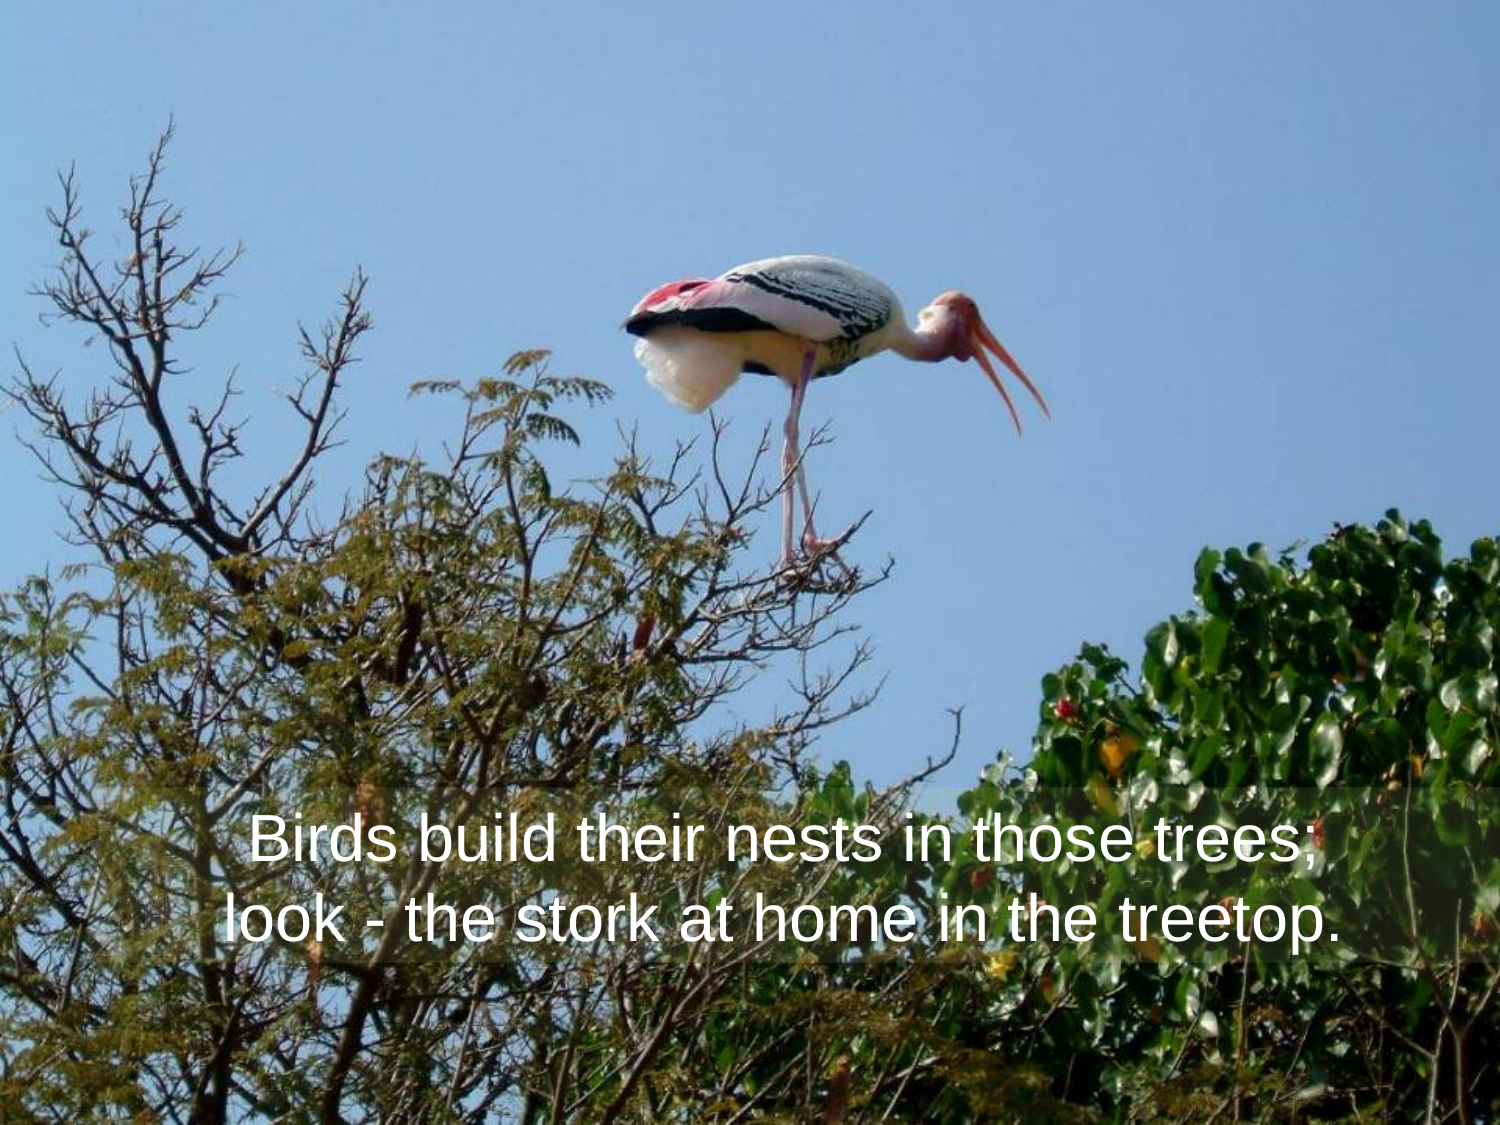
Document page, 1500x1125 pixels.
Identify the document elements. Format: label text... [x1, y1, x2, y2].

picture [0, 0, 1500, 1125]
text_box Birds build their nests in those trees; look - the stork at home in the treetop. [87, 787, 1500, 963]
